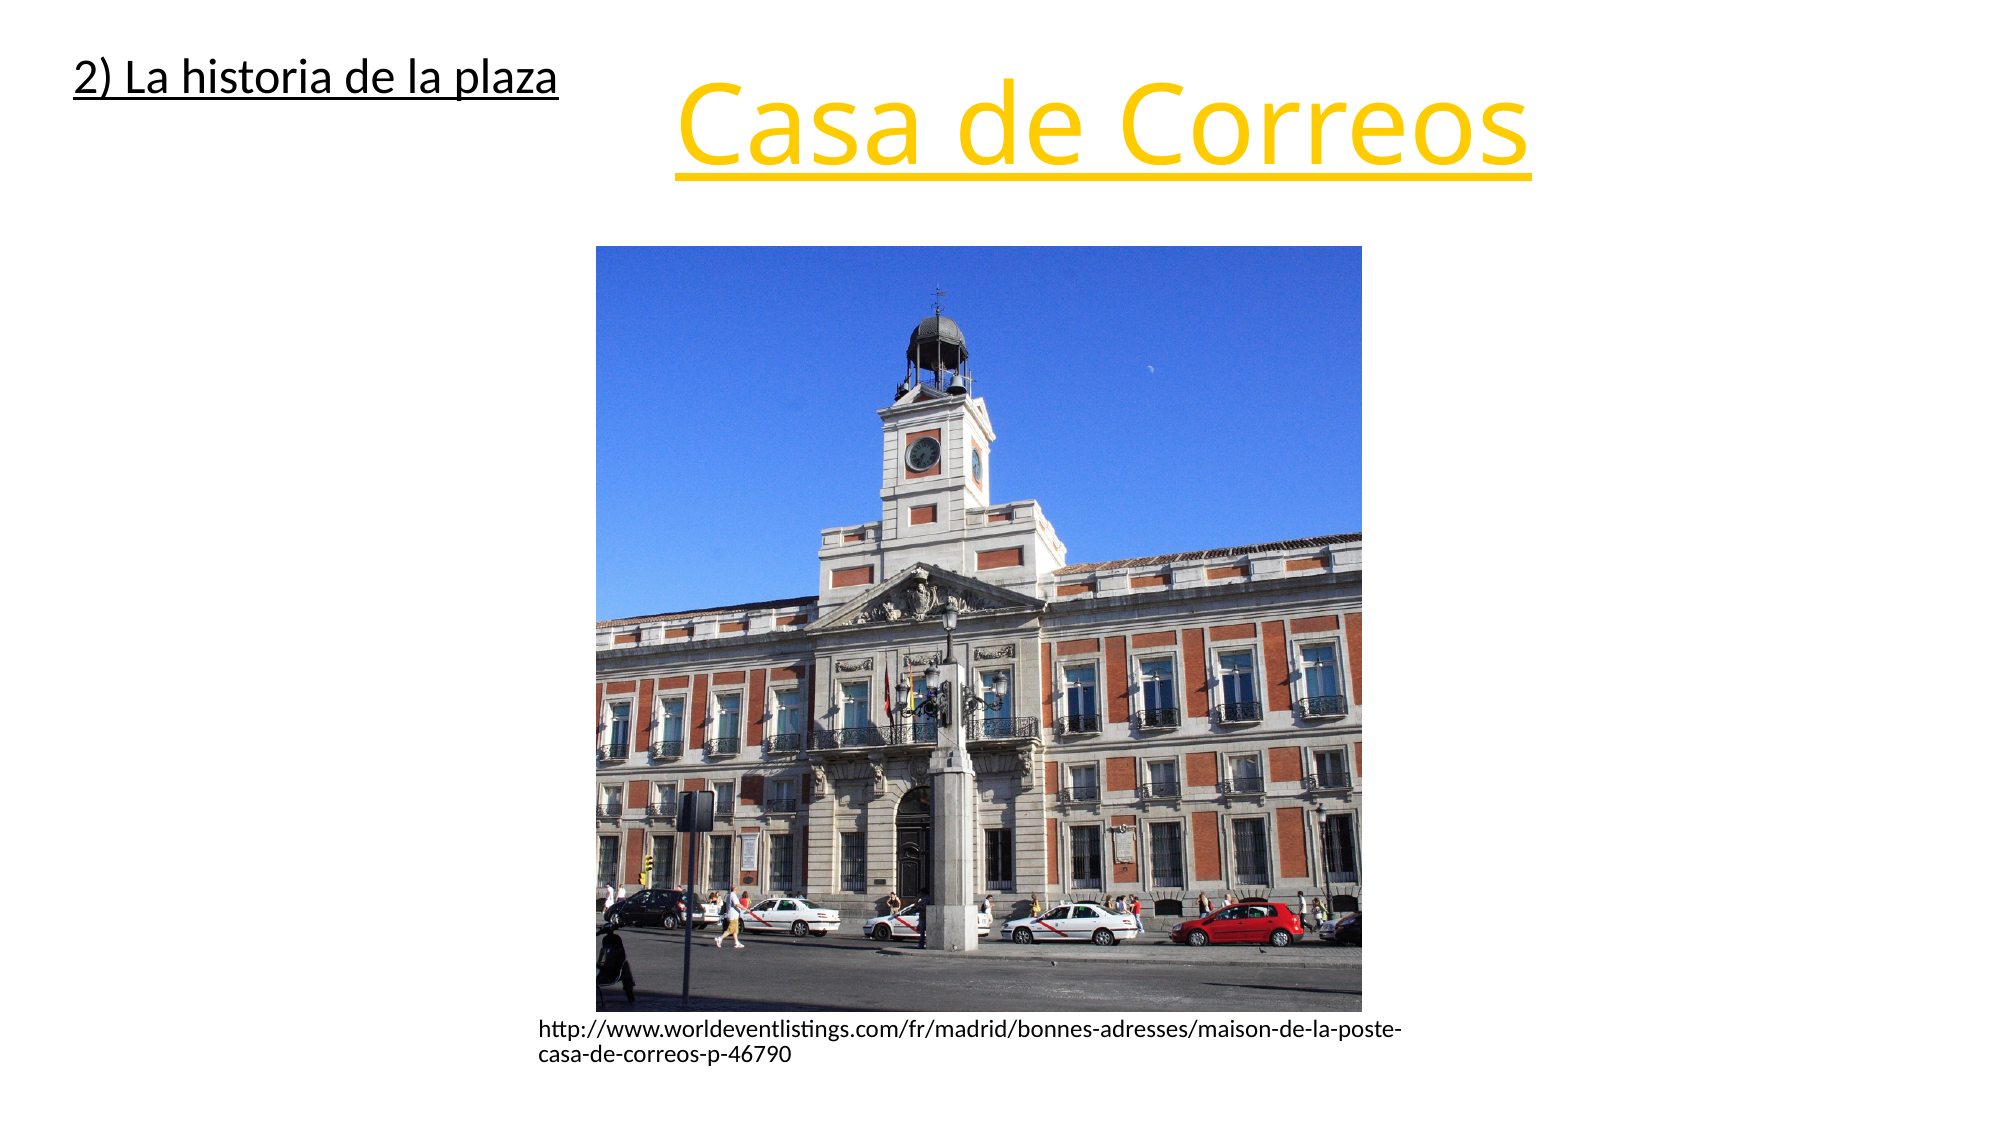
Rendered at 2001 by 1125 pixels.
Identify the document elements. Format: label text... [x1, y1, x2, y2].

picture [596, 246, 1362, 1011]
text_box http://www.worldeventlistings.com/fr/madrid/bonnes-adresses/maison-de-la-poste-casa-de-correos-p-46790 [523, 1011, 1434, 1077]
text_box 2) La historia de la plaza [58, 48, 649, 114]
title Casa de Correos [137, 59, 1863, 278]
